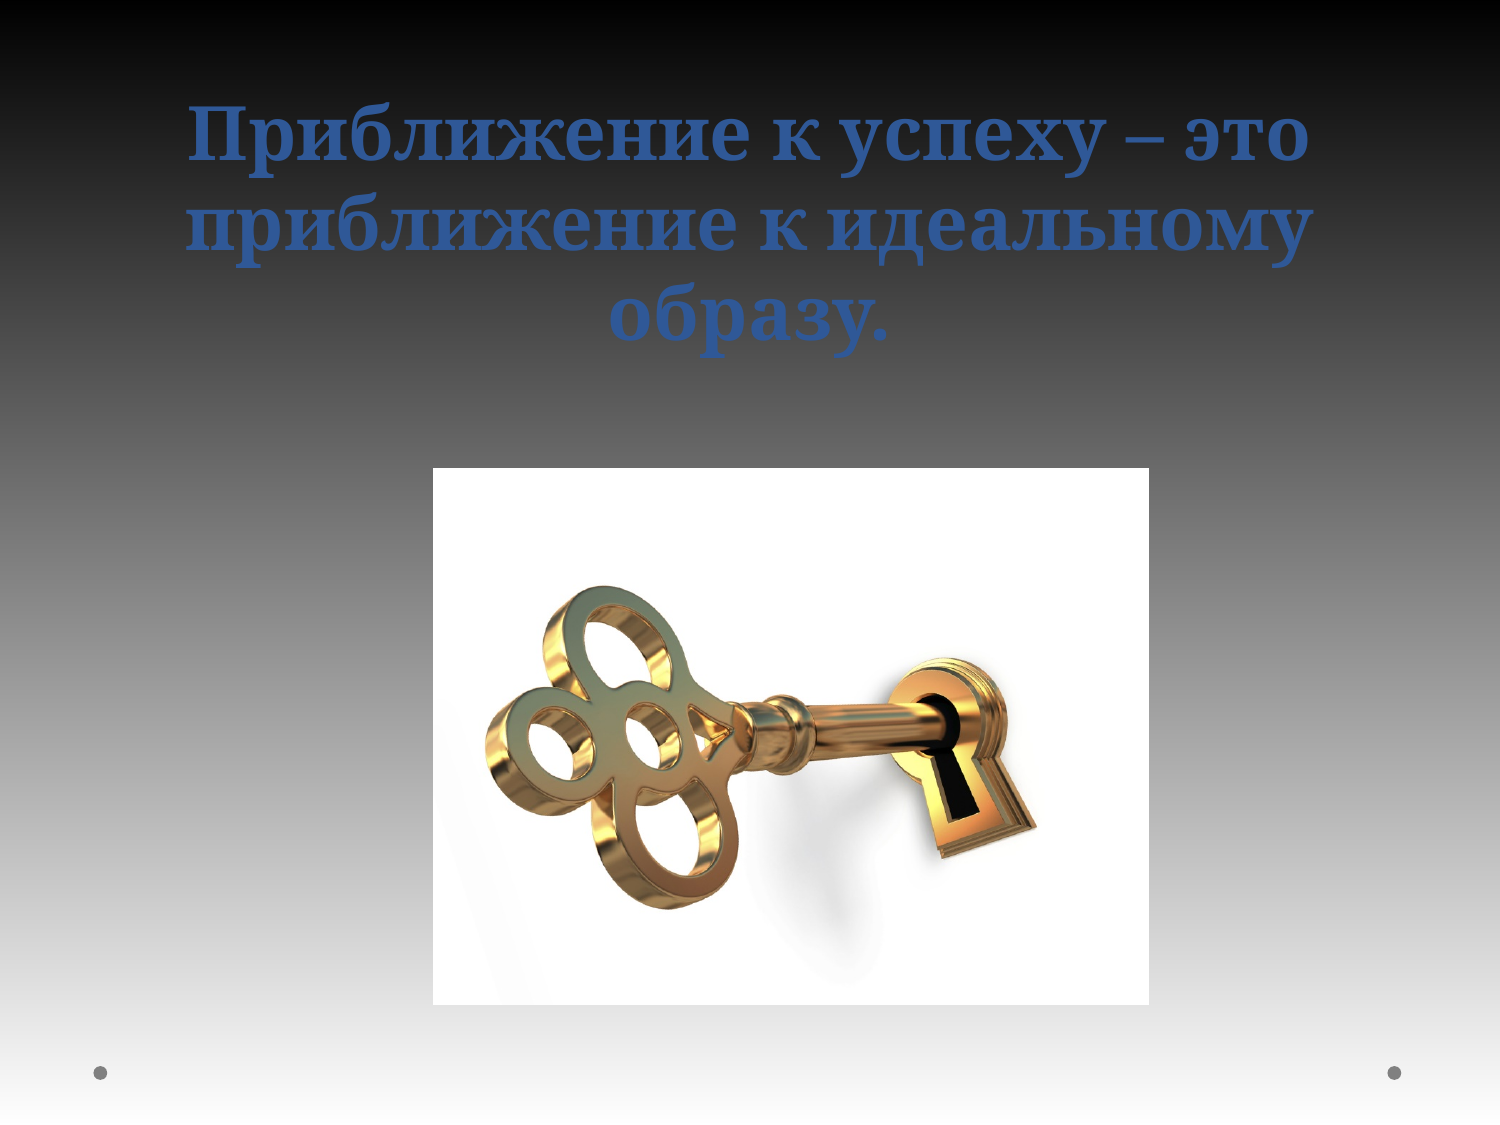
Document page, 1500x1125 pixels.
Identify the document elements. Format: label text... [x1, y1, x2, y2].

picture [433, 468, 1149, 1005]
title Приближение к успеху – это приближение к идеальному образу. [75, 78, 1425, 421]
